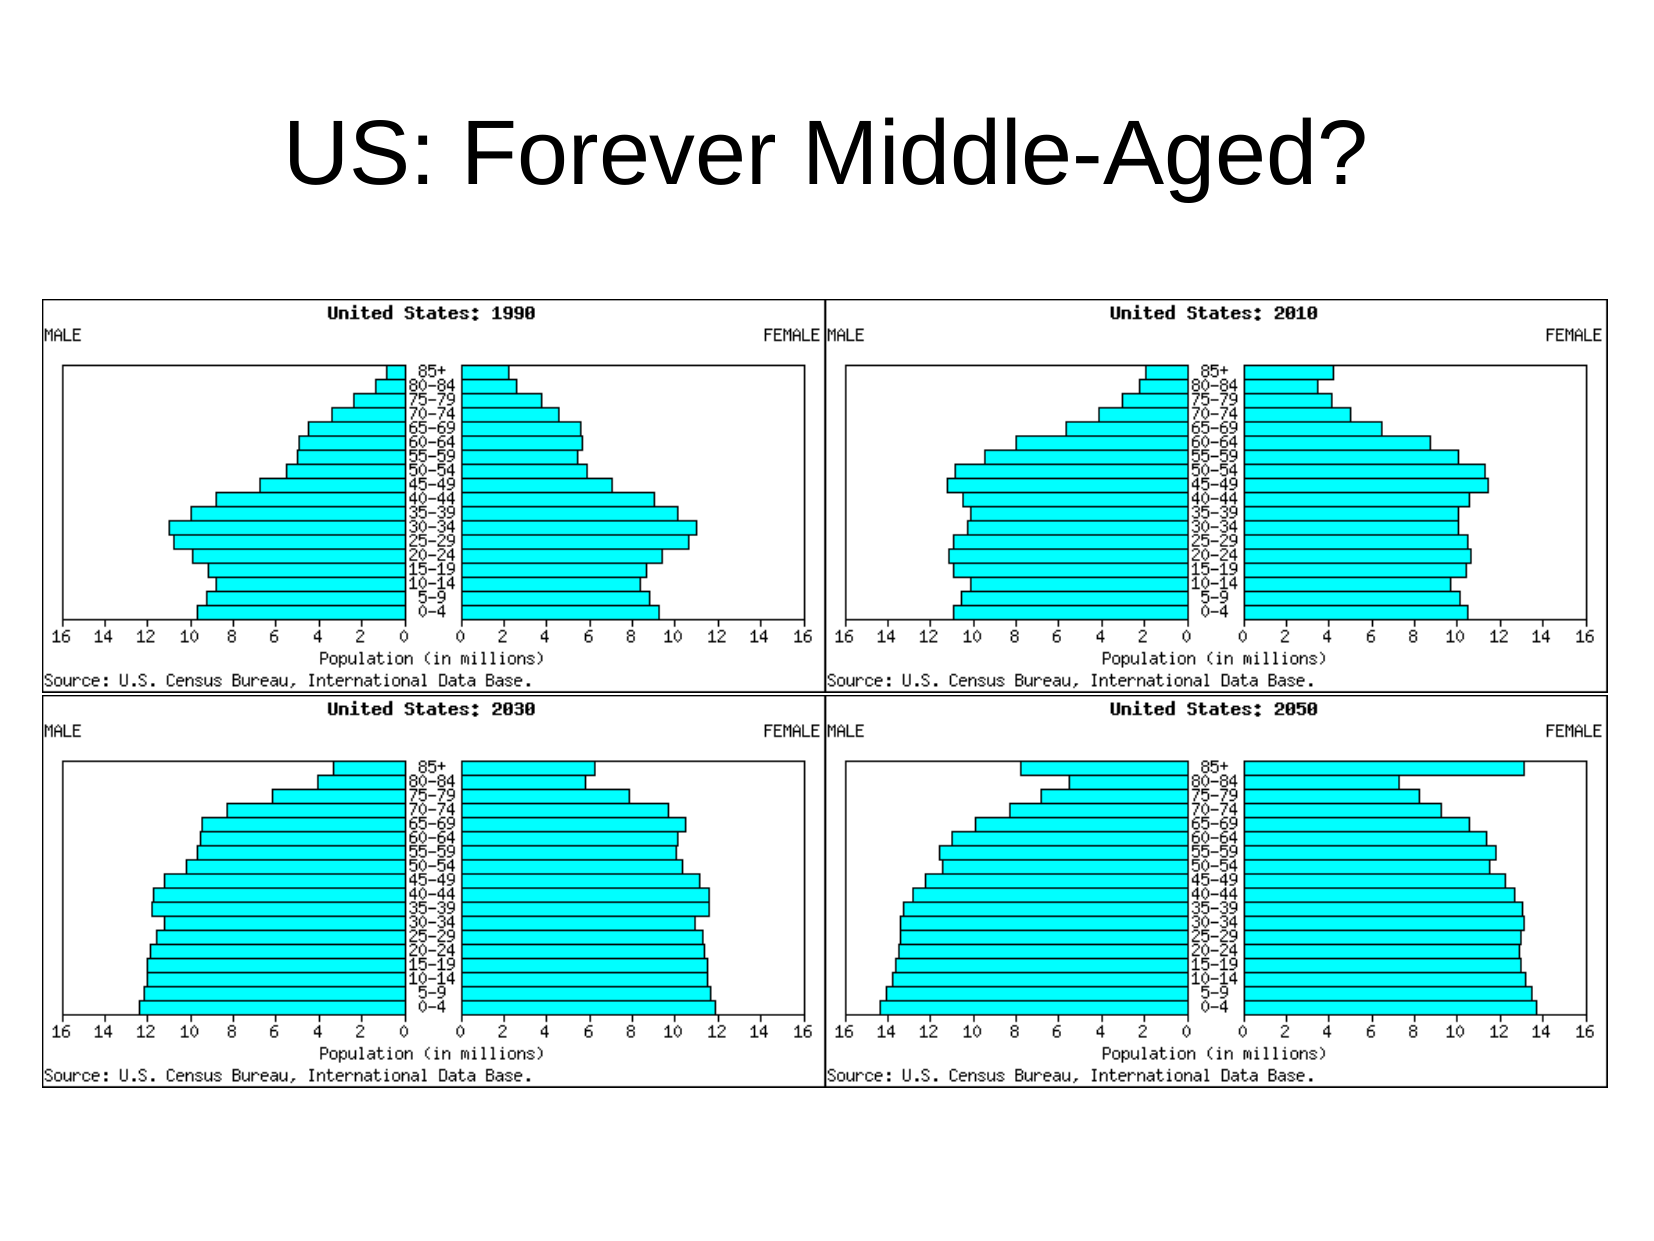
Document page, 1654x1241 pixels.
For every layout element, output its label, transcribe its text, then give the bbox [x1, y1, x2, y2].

title US: Forever Middle-Aged? [82, 49, 1571, 257]
picture [42, 695, 1608, 1088]
picture [42, 299, 1608, 693]
